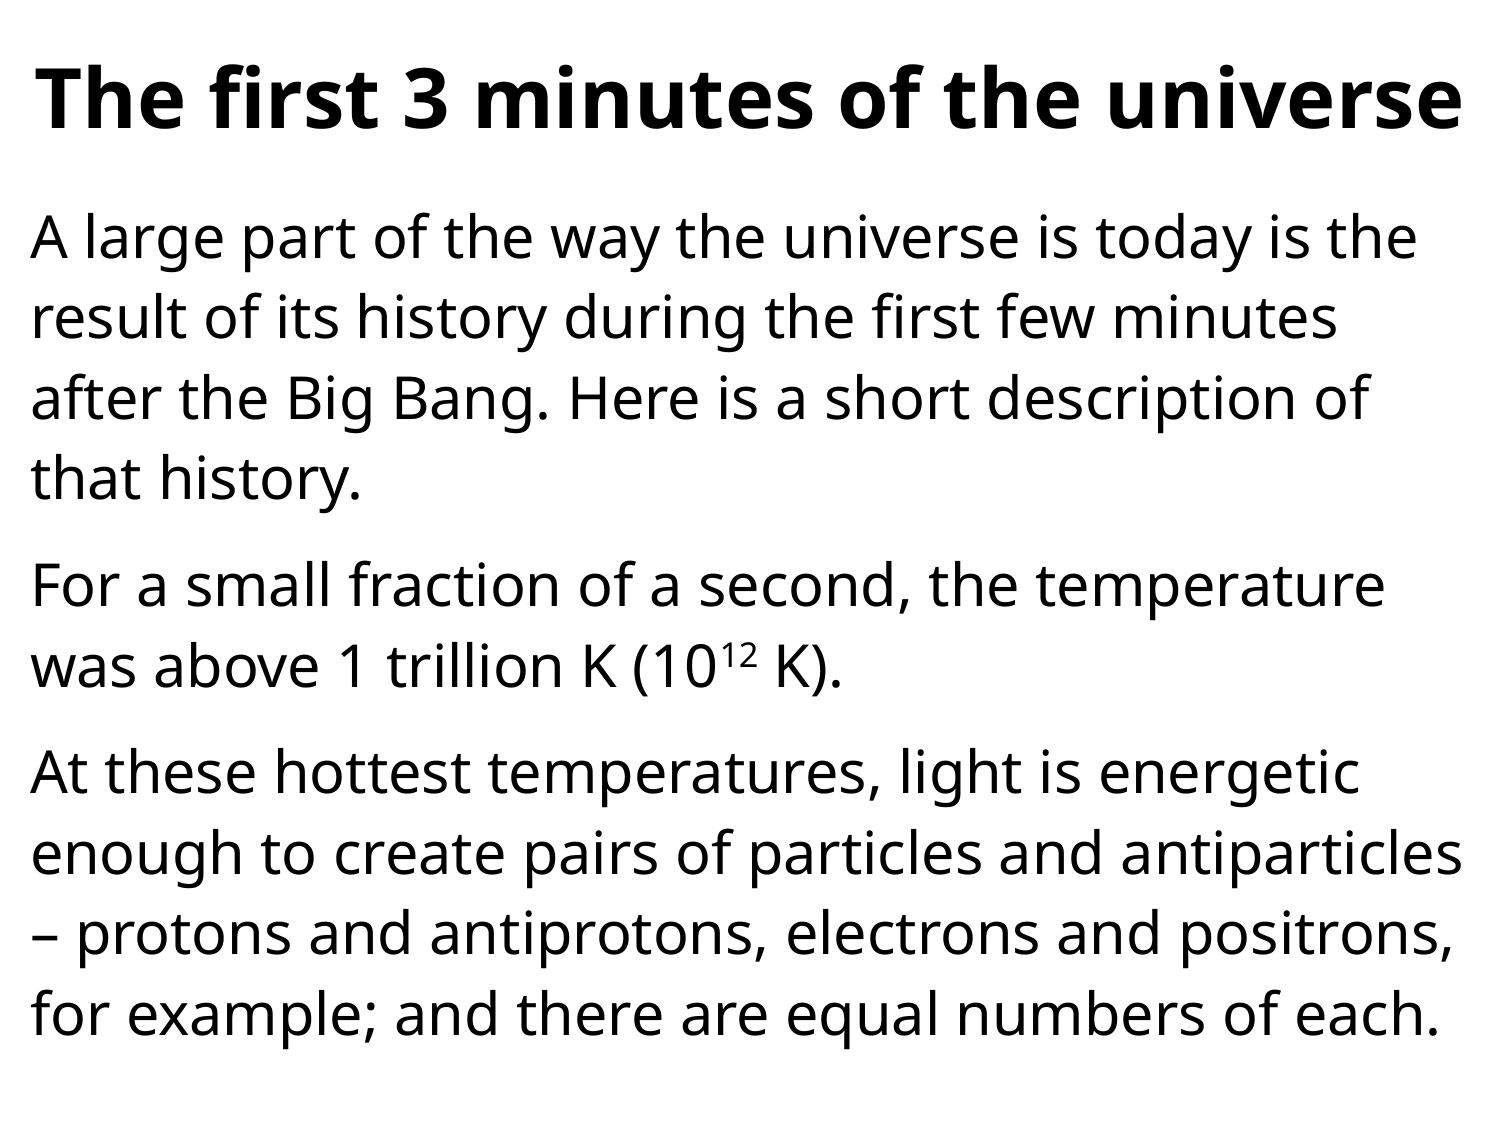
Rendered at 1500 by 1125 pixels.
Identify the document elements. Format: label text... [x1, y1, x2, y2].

title The first 3 minutes of the universe [30, 47, 1471, 145]
list A large part of the way the universe is today is the result of its history during the first few minutes after the Big Bang. Here is a short description of that history. For a small fraction of a second, the temperature was above 1 trillion K (1012 K). At these hottest temperatures, light is energetic enough to create pairs of particles and antiparticles – protons and antiprotons, electrons and positrons, for example; and there are equal numbers of each. [30, 195, 1471, 1096]
